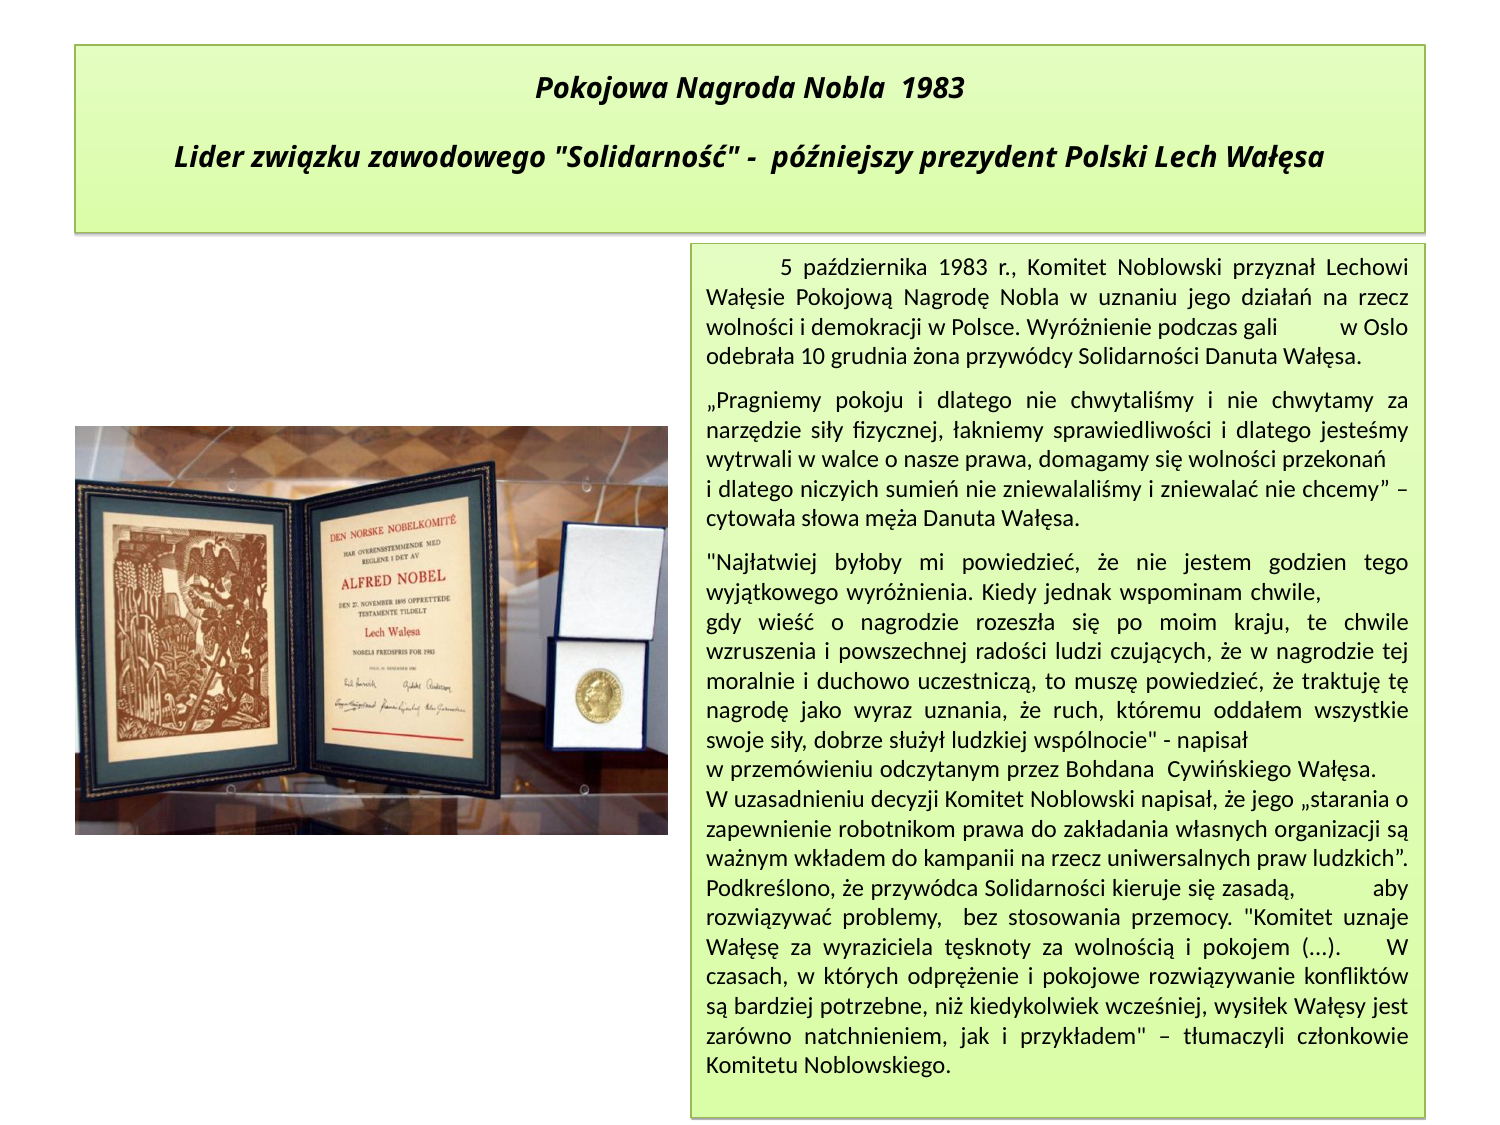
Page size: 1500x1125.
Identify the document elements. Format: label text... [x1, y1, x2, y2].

list 5 października 1983 r., Komitet Noblowski przyznał Lechowi Wałęsie Pokojową Nagrodę Nobla w uznaniu jego działań na rzecz wolności i demokracji w Polsce. Wyróżnienie podczas gali w Oslo odebrała 10 grudnia żona przywódcy Solidarności Danuta Wałęsa. „Pragniemy pokoju i dlatego nie chwytaliśmy i nie chwytamy za narzędzie siły fizycznej, łakniemy sprawiedliwości i dlatego jesteśmy wytrwali w walce o nasze prawa, domagamy się wolności przekonań i dlatego niczyich sumień nie zniewalaliśmy i zniewalać nie chcemy” – cytowała słowa męża Danuta Wałęsa. "Najłatwiej byłoby mi powiedzieć, że nie jestem godzien tego wyjątkowego wyróżnienia. Kiedy jednak wspominam chwile, gdy wieść o nagrodzie rozeszła się po moim kraju, te chwile wzruszenia i powszechnej radości ludzi czujących, że w nagrodzie tej moralnie i duchowo uczestniczą, to muszę powiedzieć, że traktuję tę nagrodę jako wyraz uznania, że ruch, któremu oddałem wszystkie swoje siły, dobrze służył ludzkiej wspólnocie" - napisał w przemówieniu odczytanym przez Bohdana Cywińskiego Wałęsa. W uzasadnieniu decyzji Komitet Noblowski napisał, że jego „starania o zapewnienie robotnikom prawa do zakładania własnych organizacji są ważnym wkładem do kampanii na rzecz uniwersalnych praw ludzkich”. Podkreślono, że przywódca Solidarności kieruje się zasadą, aby rozwiązywać problemy, bez stosowania przemocy. "Komitet uznaje Wałęsę za wyraziciela tęsknoty za wolnością i pokojem (...). W czasach, w których odprężenie i pokojowe rozwiązywanie konfliktów są bardziej potrzebne, niż kiedykolwiek wcześniej, wysiłek Wałęsy jest zarówno natchnieniem, jak i przykładem" – tłumaczyli członkowie Komitetu Noblowskiego. [690, 243, 1426, 1118]
title Pokojowa Nagroda Nobla 1983 Lider związku zawodowego "Solidarność" - późniejszy prezydent Polski Lech Wałęsa [75, 45, 1426, 233]
picture [75, 426, 668, 835]
